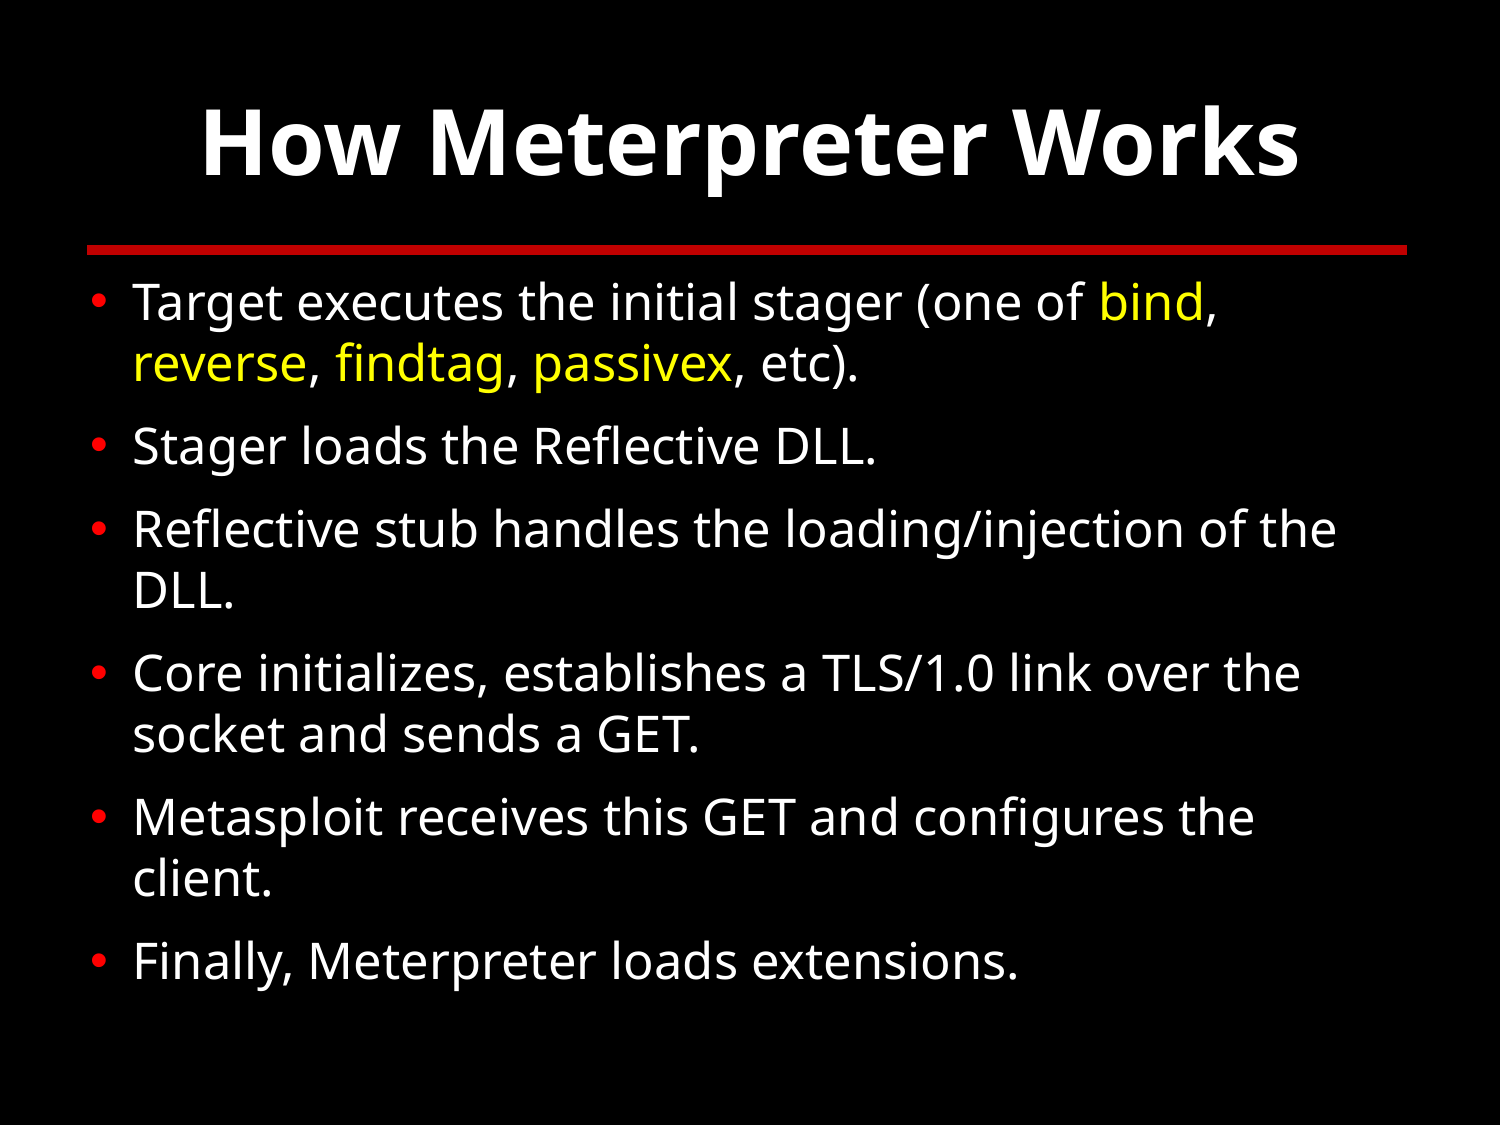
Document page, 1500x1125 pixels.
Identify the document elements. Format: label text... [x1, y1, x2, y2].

title How Meterpreter Works [75, 45, 1425, 233]
list Target executes the initial stager (one of bind, reverse, findtag, passivex, etc). Stager loads the Reflective DLL. Reflective stub handles the loading/injection of the DLL. Core initializes, establishes a TLS/1.0 link over the socket and sends a GET. Metasploit receives this GET and configures the client. Finally, Meterpreter loads extensions. [75, 262, 1425, 1005]
